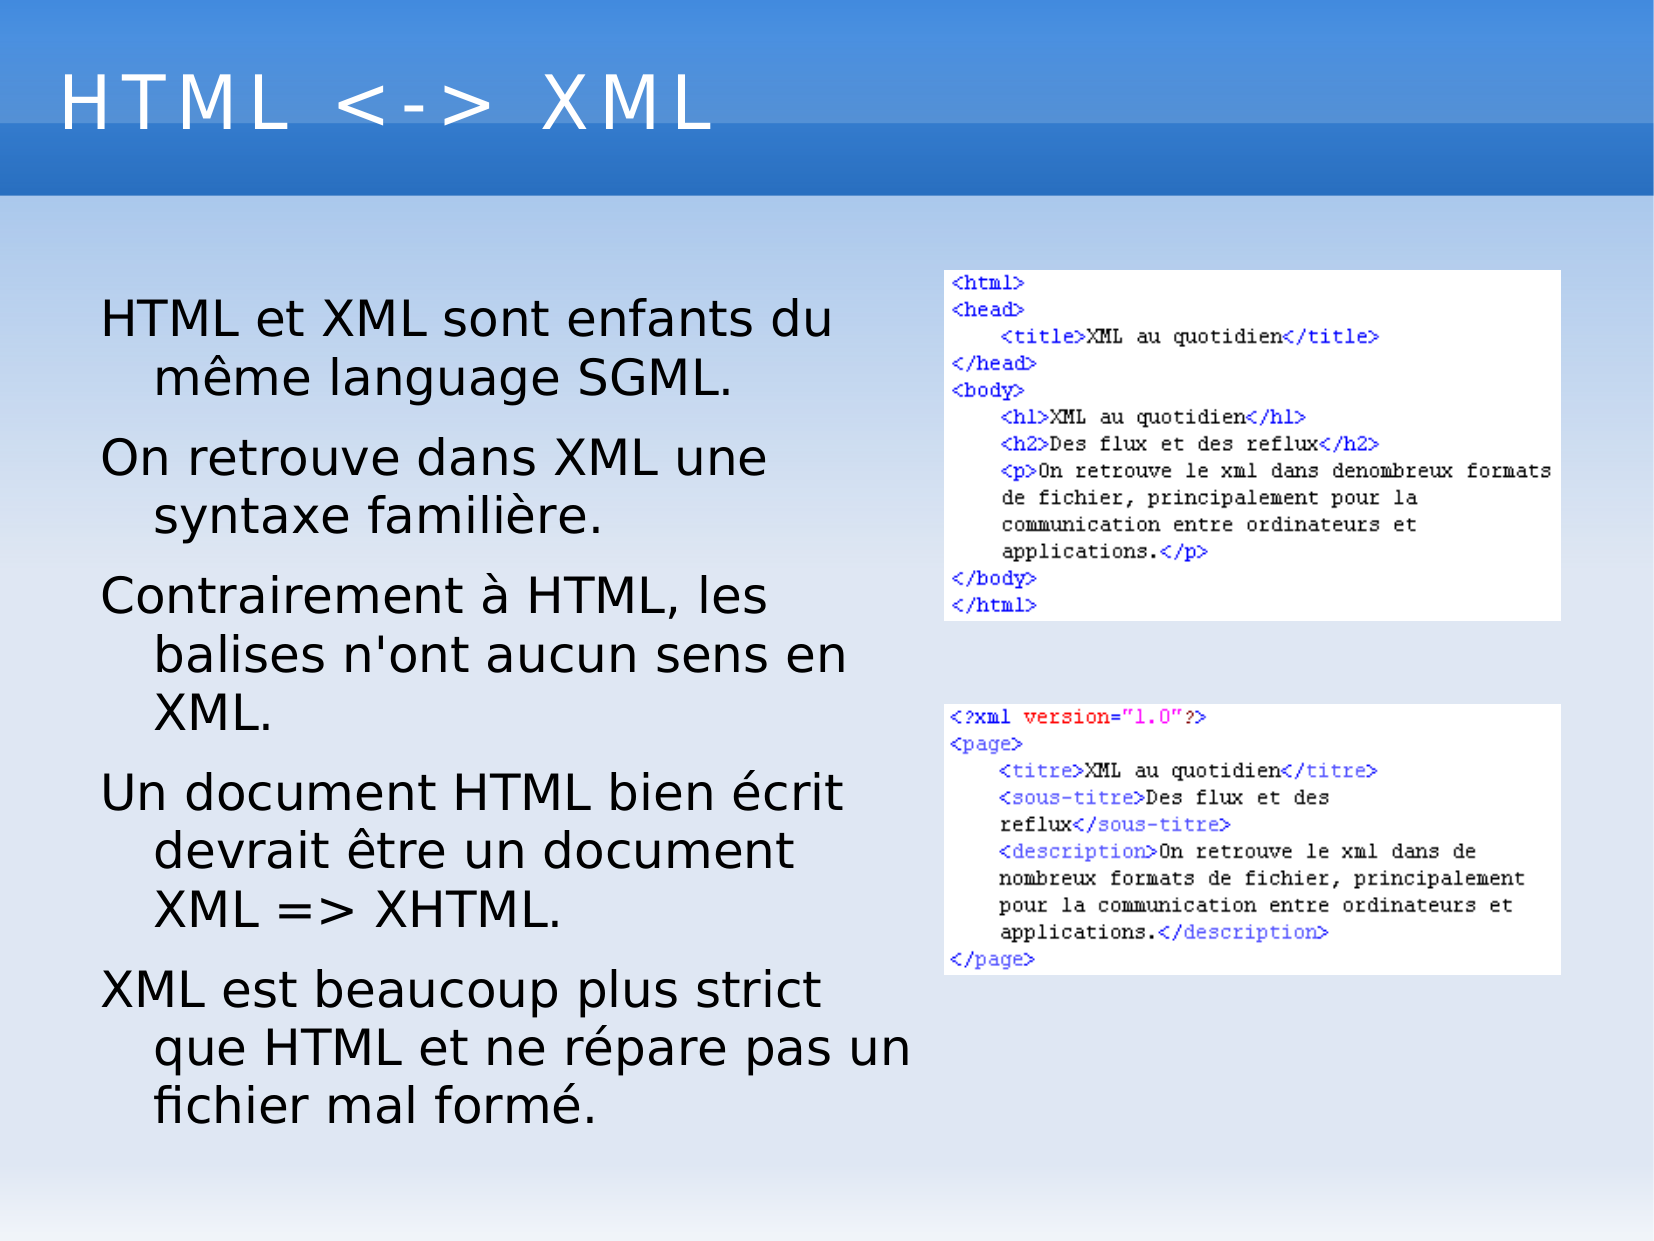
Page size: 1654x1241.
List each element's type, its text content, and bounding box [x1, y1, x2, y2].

list HTML et XML sont enfants du même language SGML. On retrouve dans XML une syntaxe familière. Contrairement à HTML, les balises n'ont aucun sens en XML. Un document HTML bien écrit devrait être un document XML => XHTML. XML est beaucoup plus strict que HTML et ne répare pas un fichier mal formé. [82, 290, 916, 1140]
title HTML <-> XML [59, 29, 1270, 178]
chart [845, 290, 1572, 681]
picture [0, 0, 1654, 1241]
